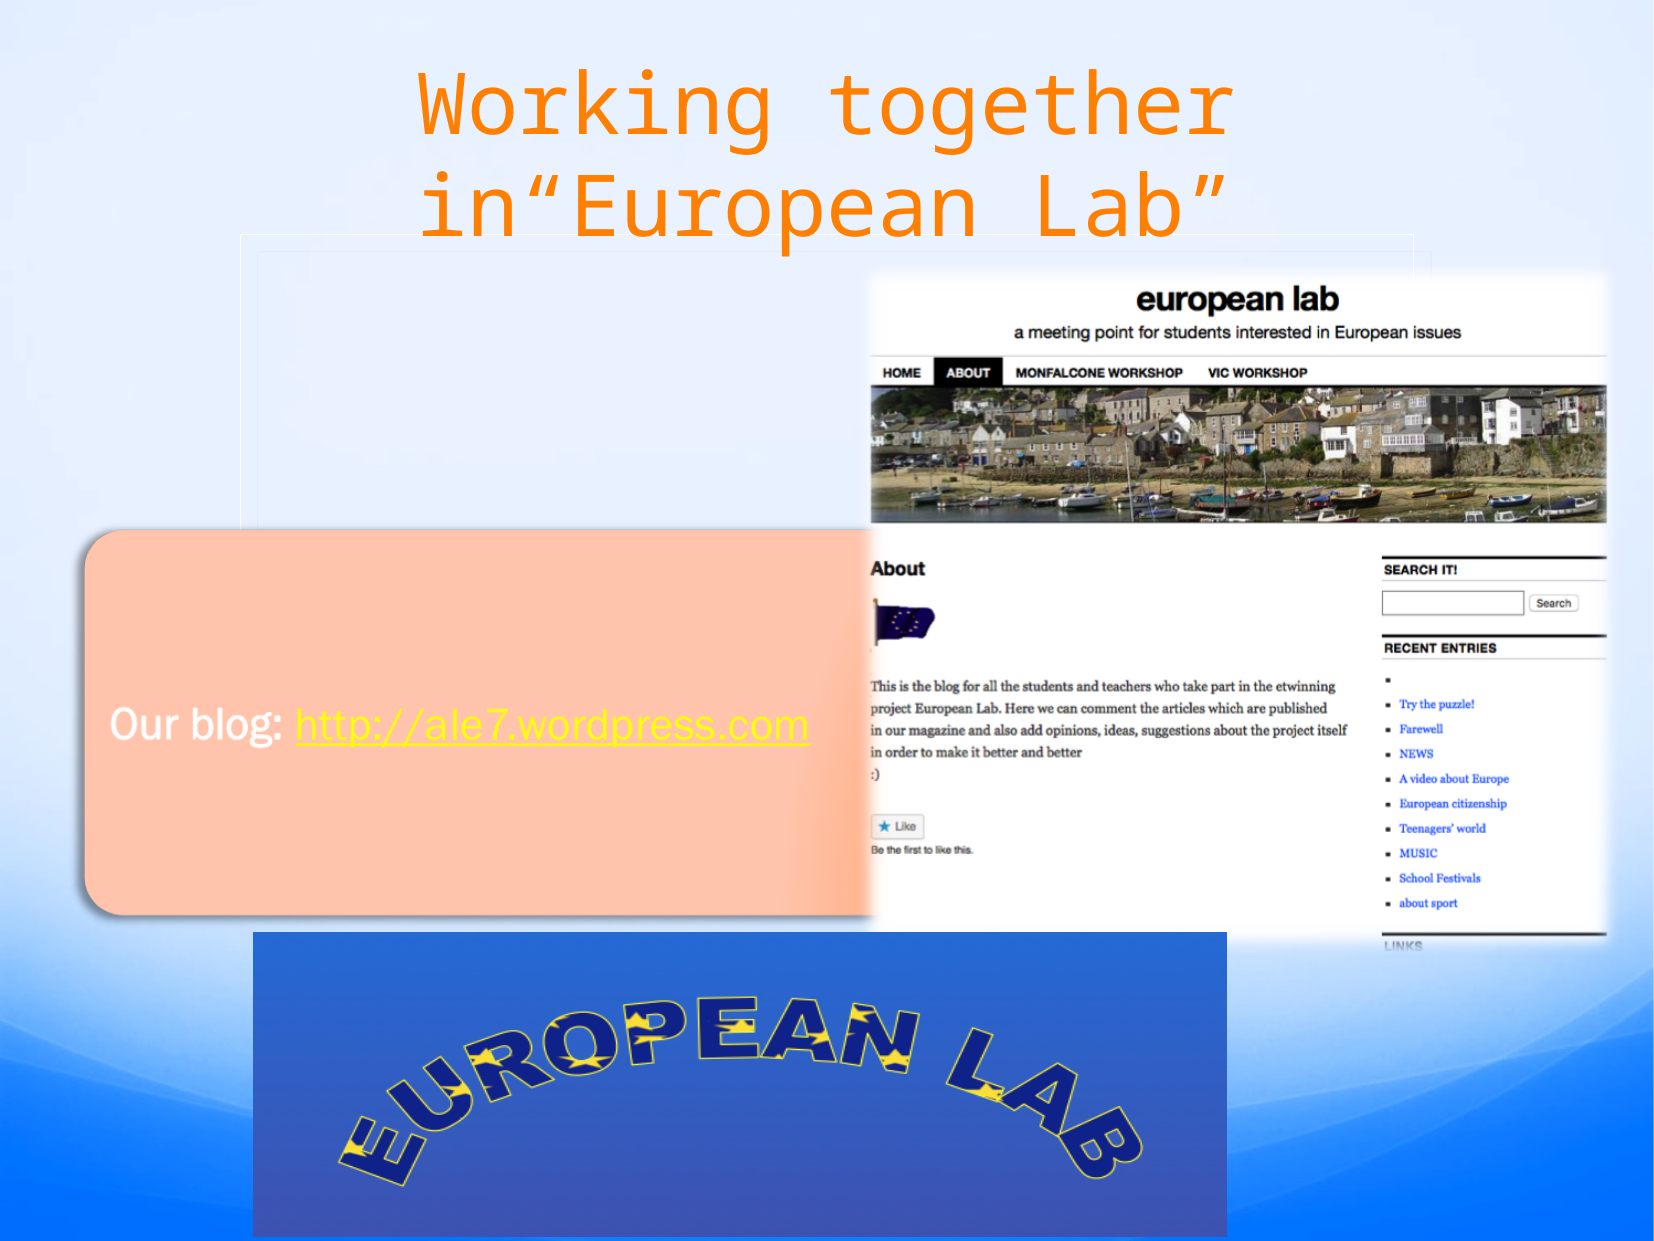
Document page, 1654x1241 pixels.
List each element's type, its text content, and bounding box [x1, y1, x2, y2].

picture [0, 0, 1654, 1241]
title Working together in“European Lab” [99, 19, 1554, 262]
